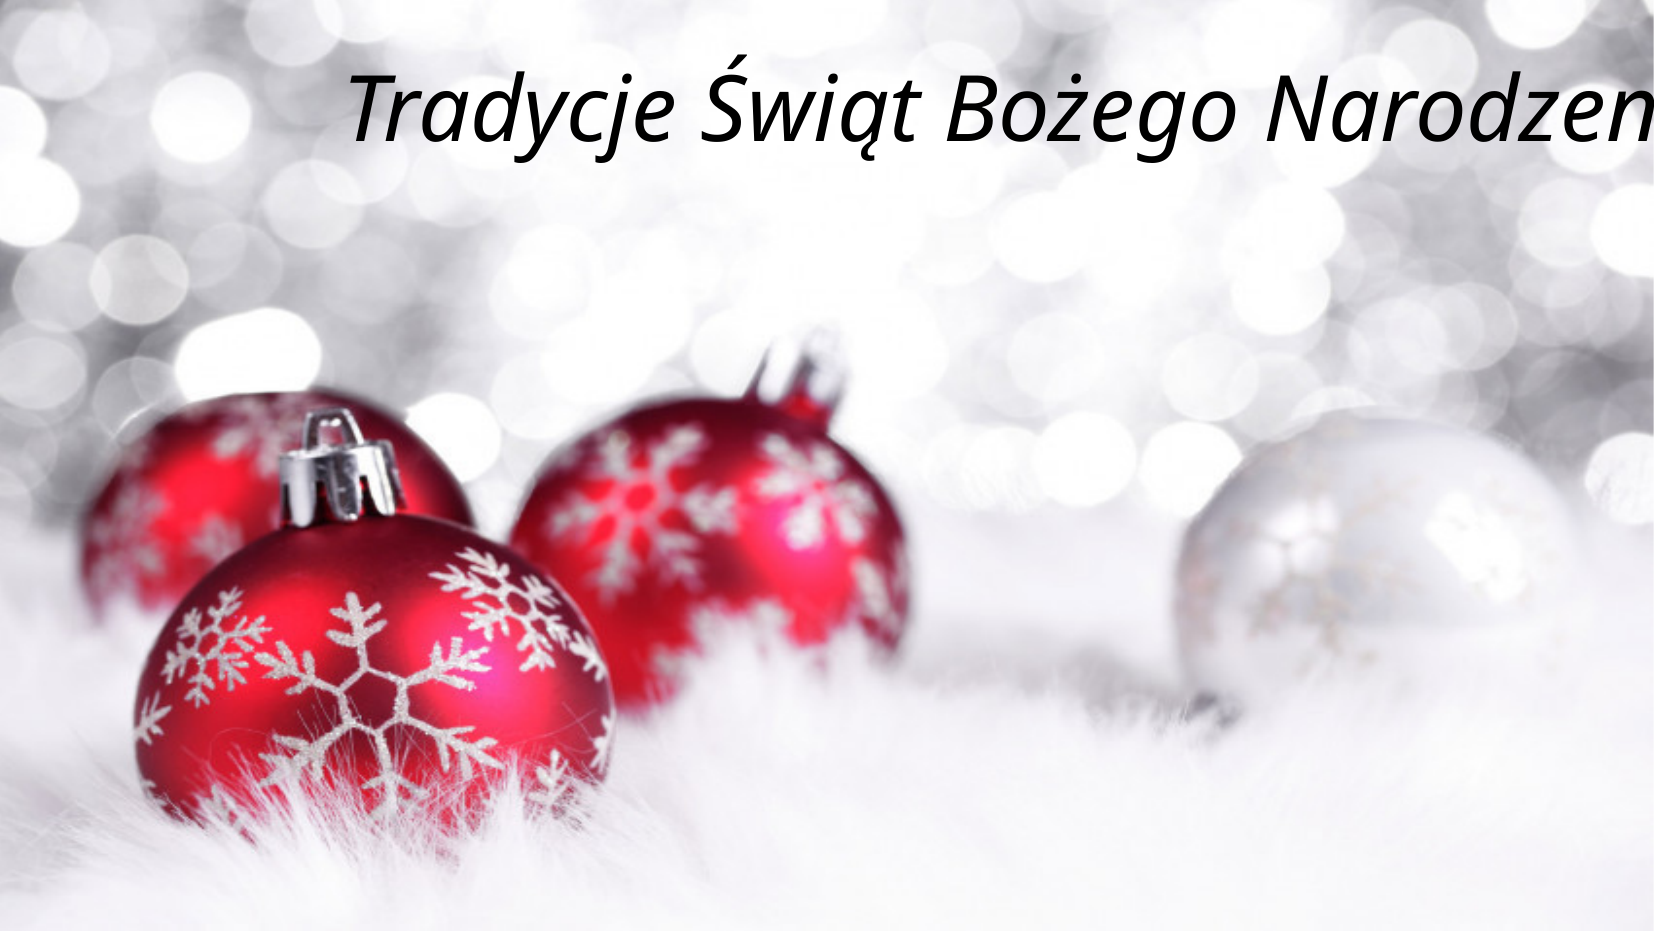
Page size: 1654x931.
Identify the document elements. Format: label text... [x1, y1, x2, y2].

picture [0, 0, 1654, 931]
title Tradycje Świąt Bożego Narodzenia [295, 43, 1654, 325]
